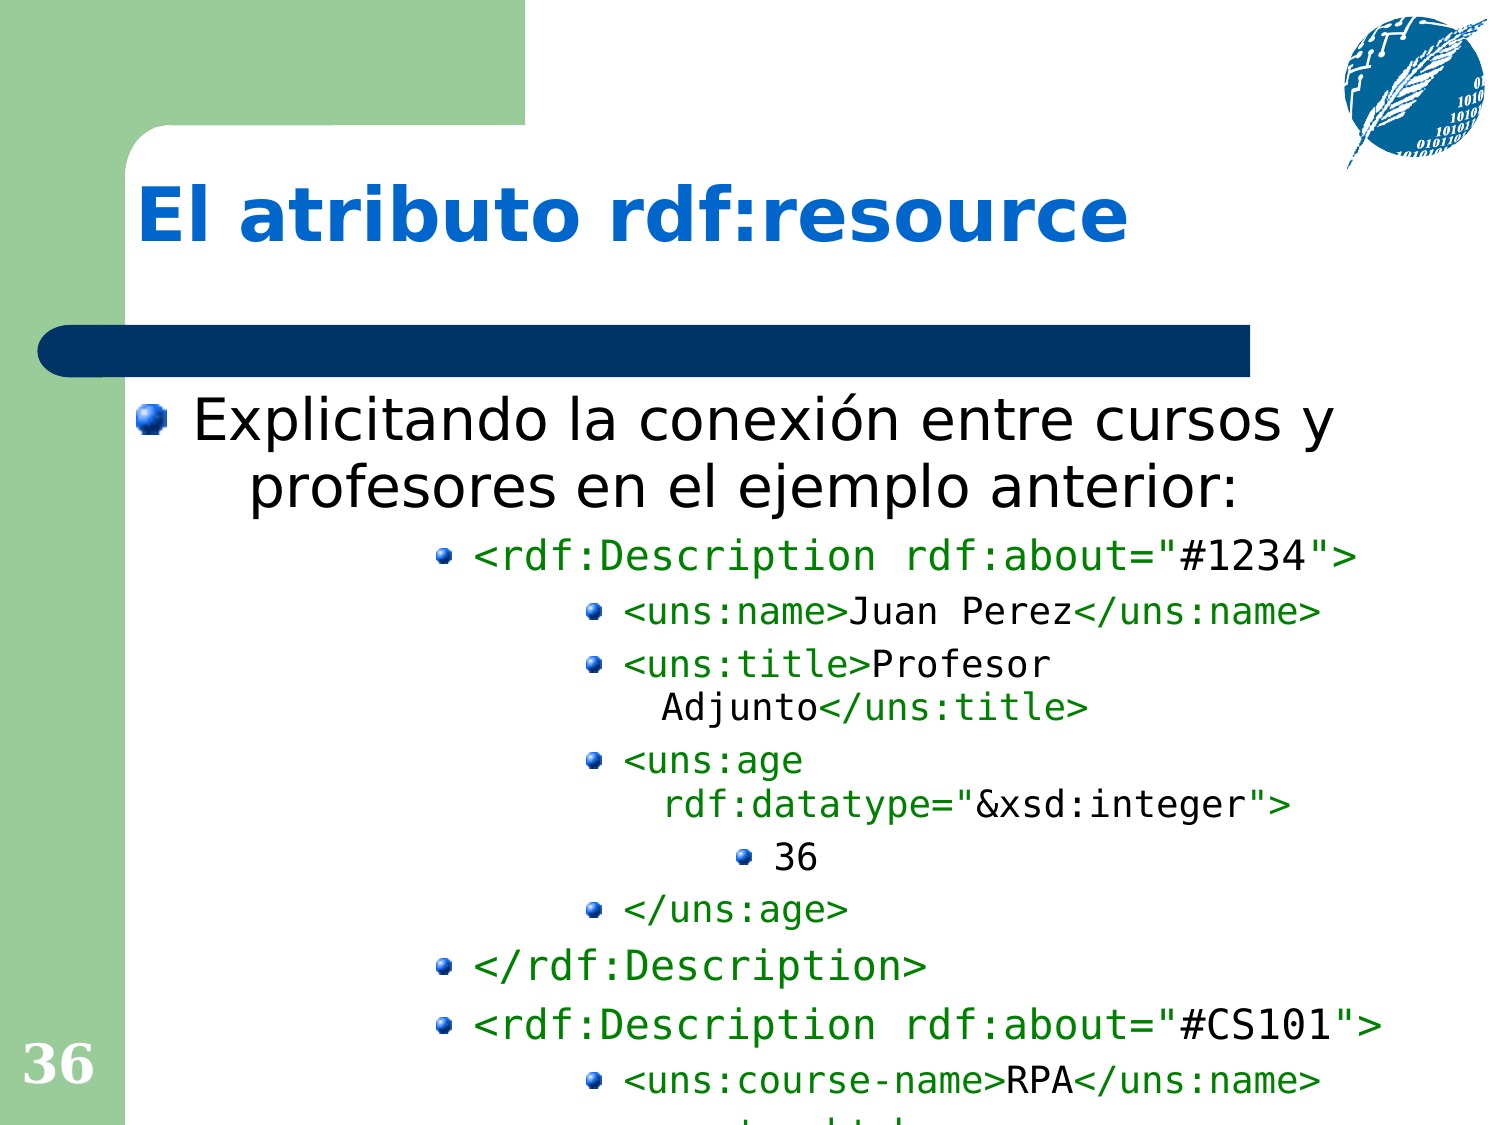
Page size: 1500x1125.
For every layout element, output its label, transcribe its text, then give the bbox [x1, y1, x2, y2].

title El atributo rdf:resource [135, 135, 1412, 301]
picture [1416, 140, 1425, 149]
picture [1427, 138, 1431, 148]
picture [1436, 127, 1450, 136]
list Explicitando la conexión entre cursos y profesores en el ejemplo anterior: <rdf:Description rdf:about="#1234"> <uns:name>Juan Perez</uns:name> <uns:title>Profesor Adjunto</uns:title> <uns:age rdf:datatype="&xsd:integer"> 36 </uns:age> </rdf:Description> <rdf:Description rdf:about="#CS101"> <uns:course-name>RPA</uns:name> <uns:taught-by rdf:resource=”1234”/> </rdf:Description> [136, 386, 1399, 1125]
picture [1341, 15, 1487, 172]
picture [1433, 139, 1440, 147]
